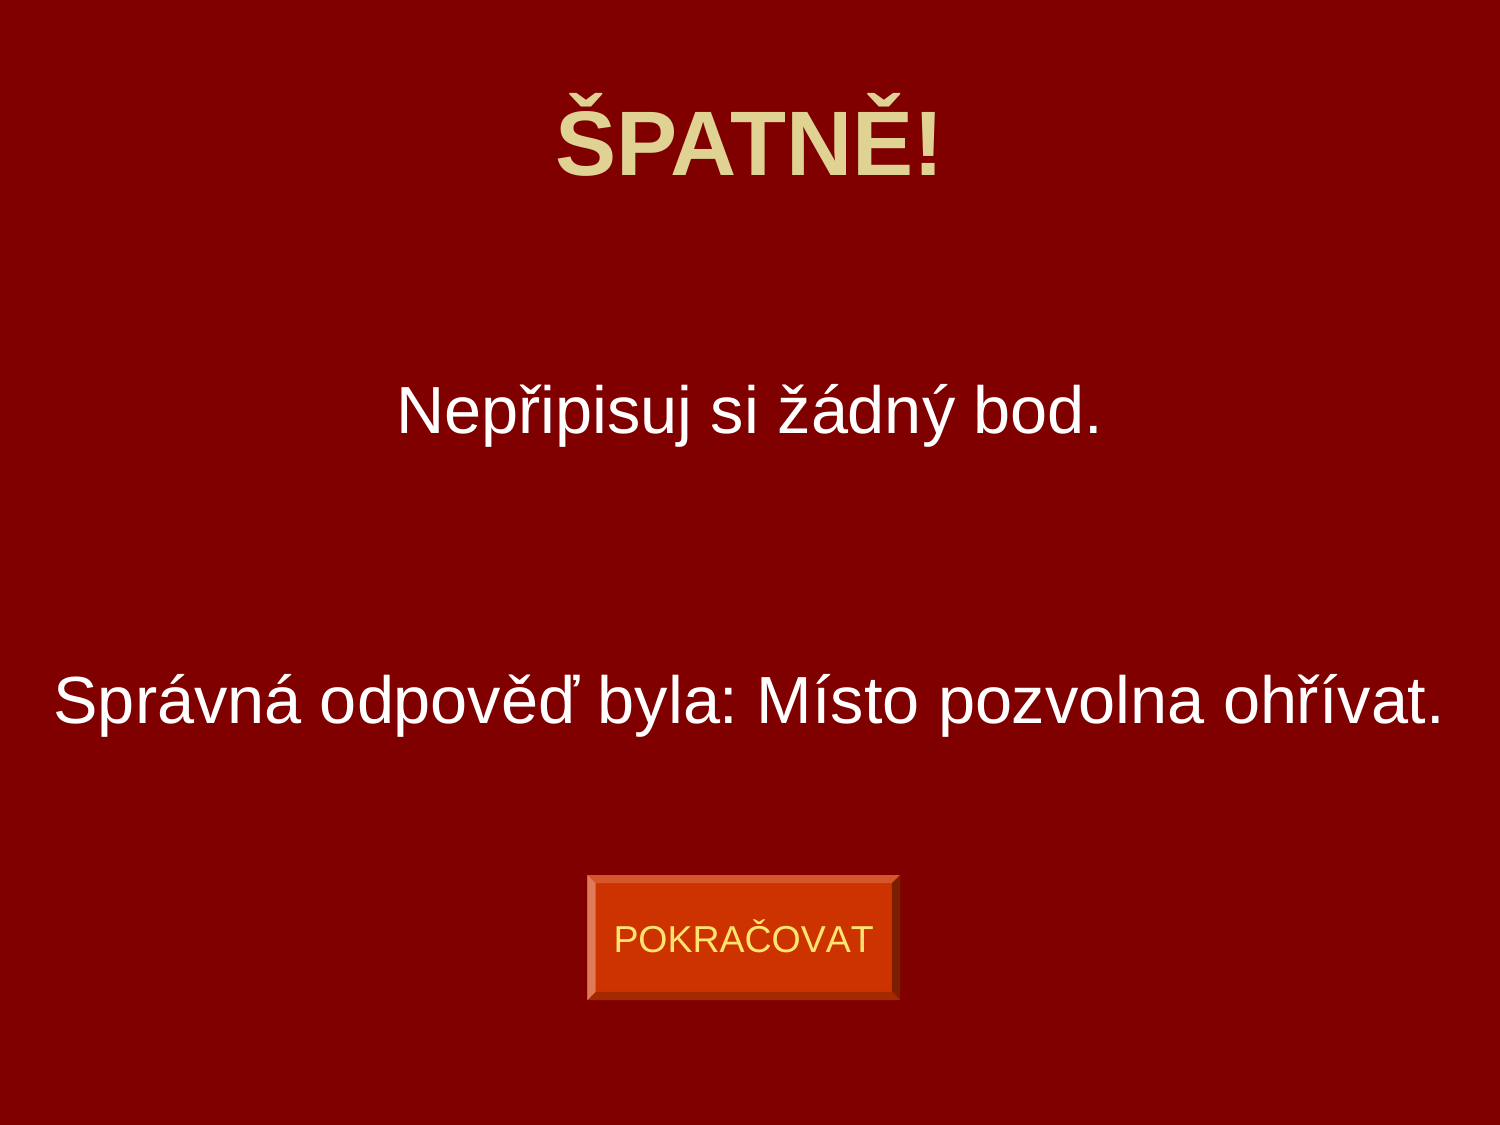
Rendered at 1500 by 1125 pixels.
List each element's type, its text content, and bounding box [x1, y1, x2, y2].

list Nepřipisuj si žádný bod. Správná odpověď byla: Místo pozvolna ohřívat. [0, 262, 1500, 1006]
text_box POKRAČOVAT [596, 884, 891, 991]
title ŠPATNĚ! [75, 45, 1426, 233]
